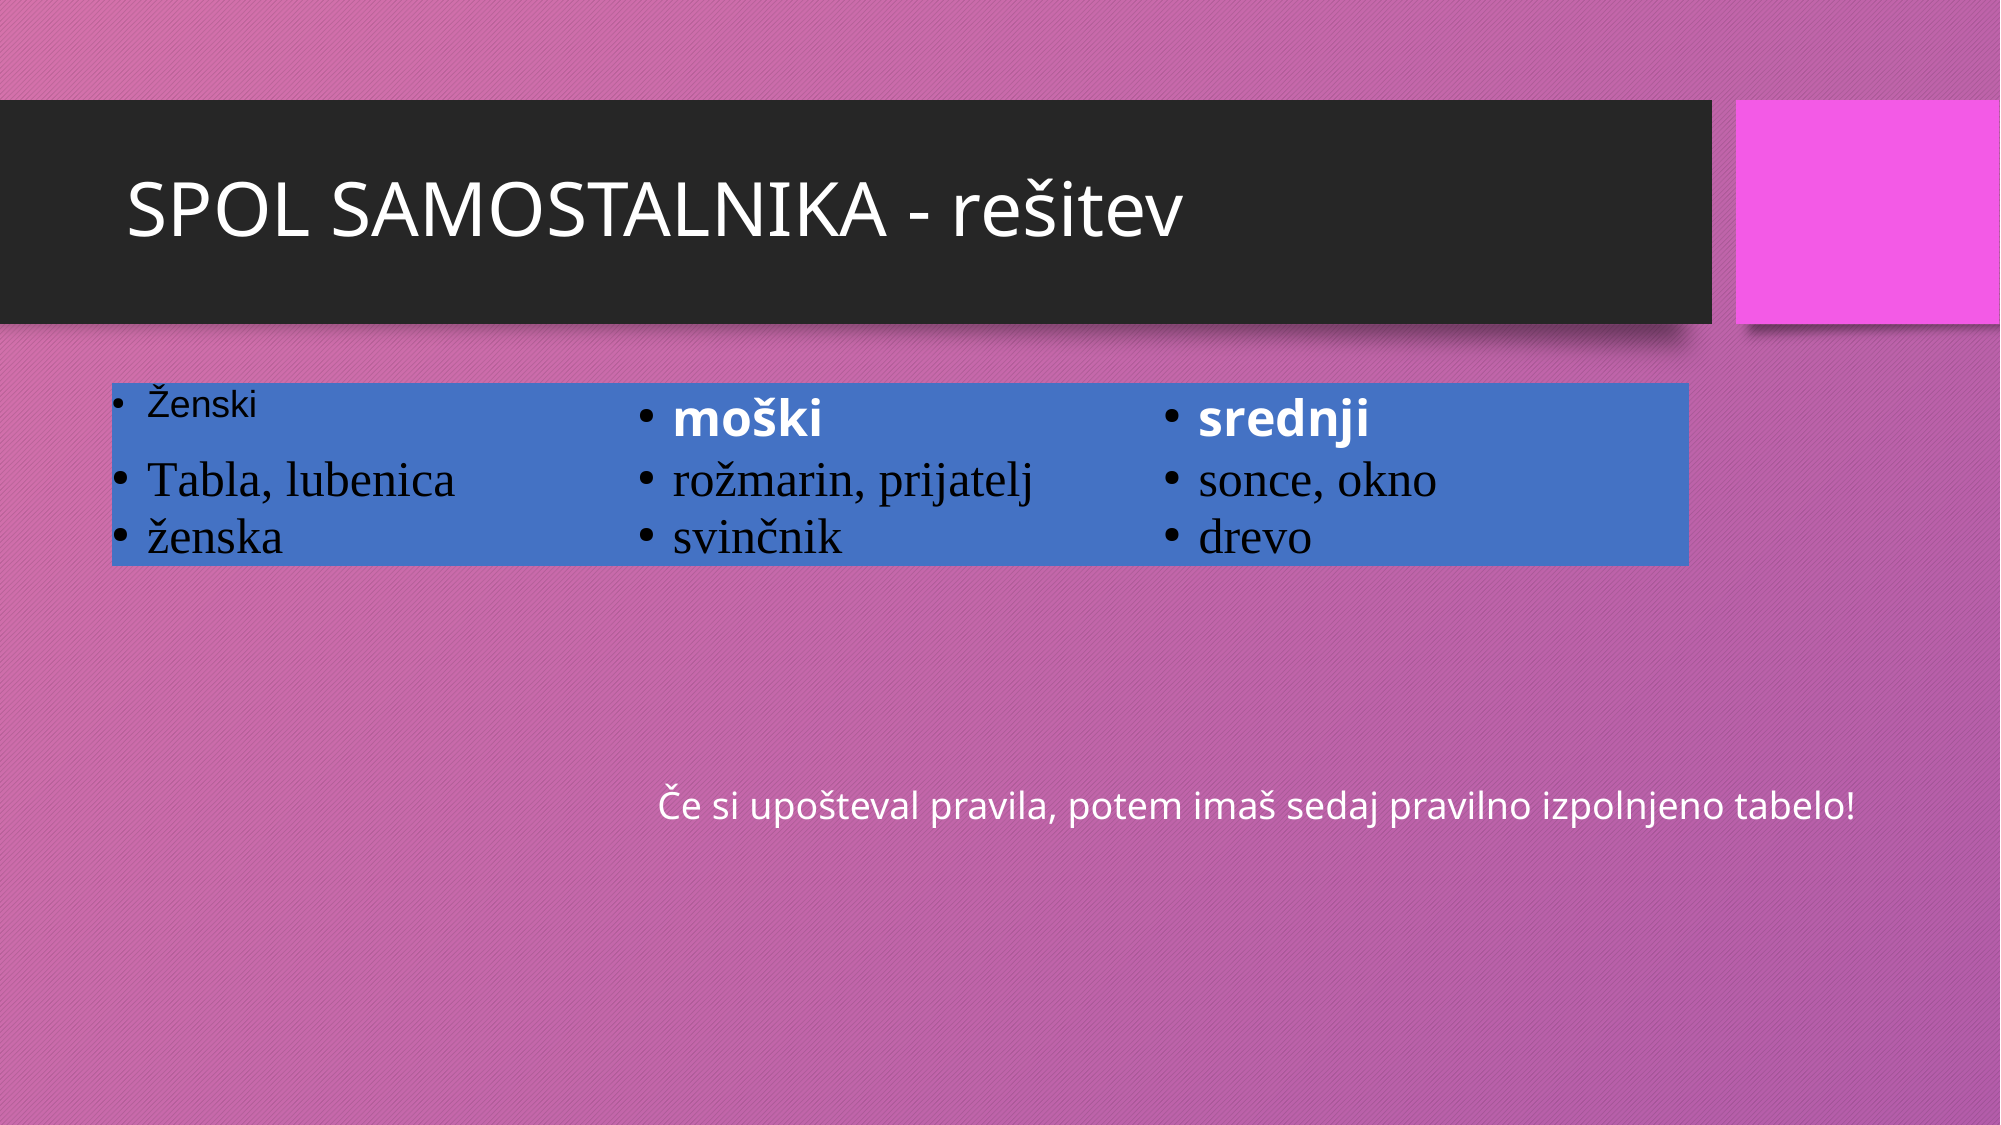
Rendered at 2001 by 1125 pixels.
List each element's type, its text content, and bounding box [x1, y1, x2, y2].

table_cell Tabla, lubenica [112, 452, 637, 509]
table_cell drevo [1163, 509, 1689, 566]
table_header Ženski [112, 383, 637, 452]
table_cell rožmarin, prijatelj [637, 452, 1163, 509]
table_cell ženska [112, 509, 637, 566]
title SPOL SAMOSTALNIKA - rešitev [111, 123, 1689, 301]
table_header moški [637, 383, 1163, 452]
table_header srednji [1163, 383, 1689, 452]
table_cell sonce, okno [1163, 452, 1689, 509]
text_box Če si upošteval pravila, potem imaš sedaj pravilno izpolnjeno tabelo! [642, 774, 1851, 836]
table_cell svinčnik [637, 509, 1163, 566]
